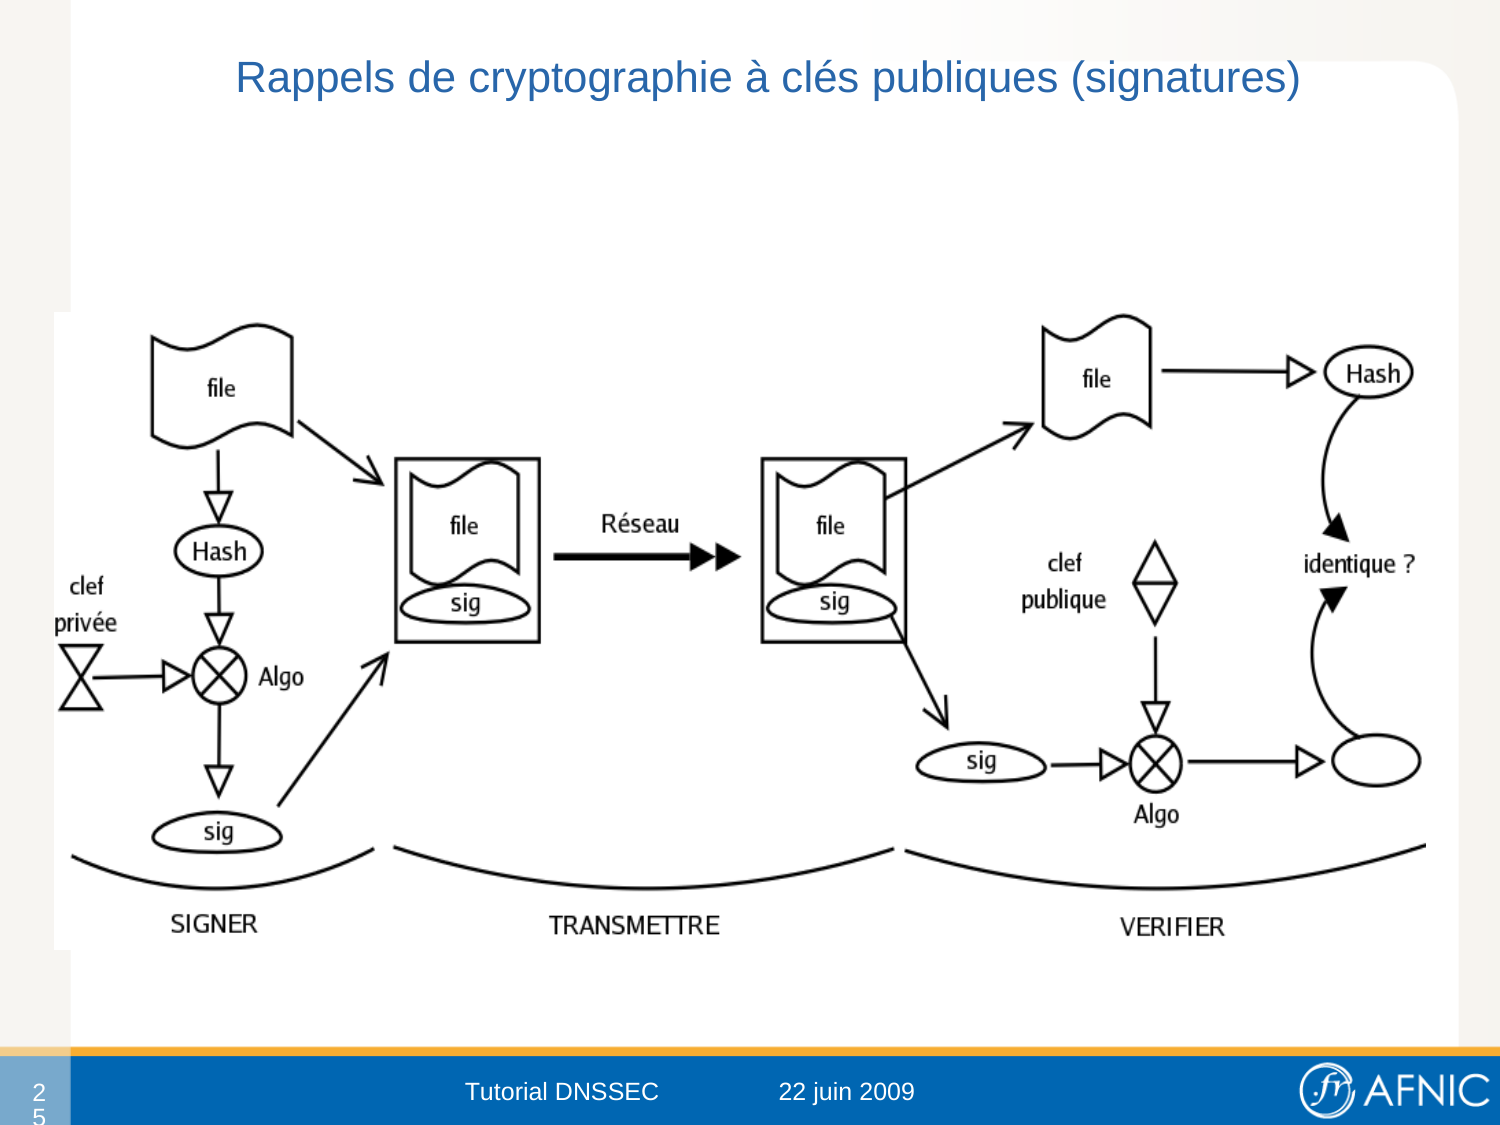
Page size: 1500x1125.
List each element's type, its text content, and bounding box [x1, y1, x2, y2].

title Rappels de cryptographie à clés publiques (signatures) [112, 12, 1426, 138]
picture [0, 0, 1500, 1125]
